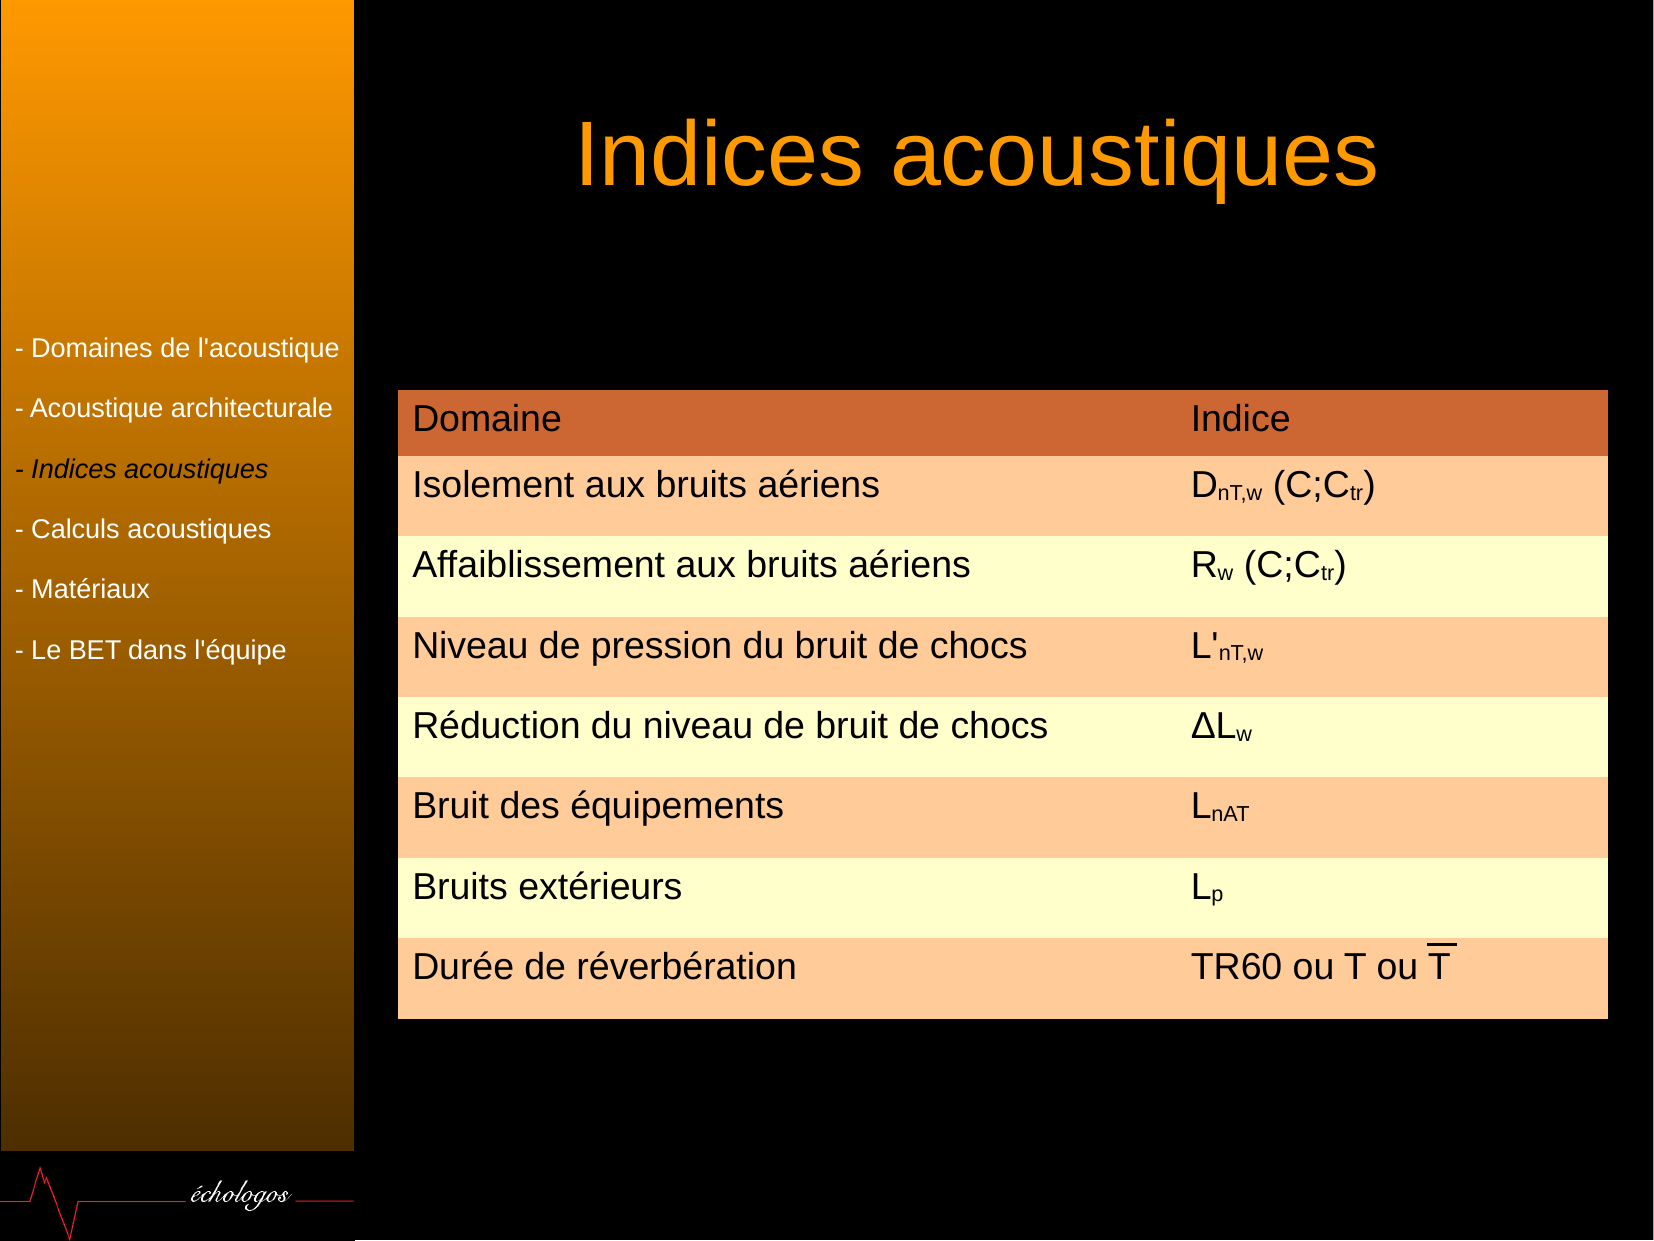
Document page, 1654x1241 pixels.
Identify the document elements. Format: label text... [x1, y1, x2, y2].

table_cell L'nT,w [1176, 617, 1608, 697]
table_cell Lp [1176, 858, 1608, 938]
text_box - Domaines de l'acoustique - Acoustique architecturale - Indices acoustiques - Calculs acoustiques - Matériaux - Le BET dans l'équipe [0, 325, 355, 755]
table_cell Bruit des équipements [398, 777, 1176, 858]
title Indices acoustiques [383, 49, 1571, 257]
table_cell TR60 ou T ou T [1176, 938, 1608, 1019]
table_cell Affaiblissement aux bruits aériens [398, 536, 1176, 617]
table_cell ΔLw [1176, 697, 1608, 777]
table_cell Isolement aux bruits aériens [398, 456, 1176, 536]
picture [0, 1166, 355, 1241]
table_cell Réduction du niveau de bruit de chocs [398, 697, 1176, 777]
table_header Indice [1176, 390, 1608, 456]
table_cell DnT,w (C;Ctr) [1176, 456, 1608, 536]
table_cell Bruits extérieurs [398, 858, 1176, 938]
table_cell Rw (C;Ctr) [1176, 536, 1608, 617]
table_cell Durée de réverbération [398, 938, 1176, 1019]
chart [383, 287, 1571, 857]
table_header Domaine [398, 390, 1176, 456]
table_cell LnAT [1176, 777, 1608, 858]
table_cell Niveau de pression du bruit de chocs [398, 617, 1176, 697]
